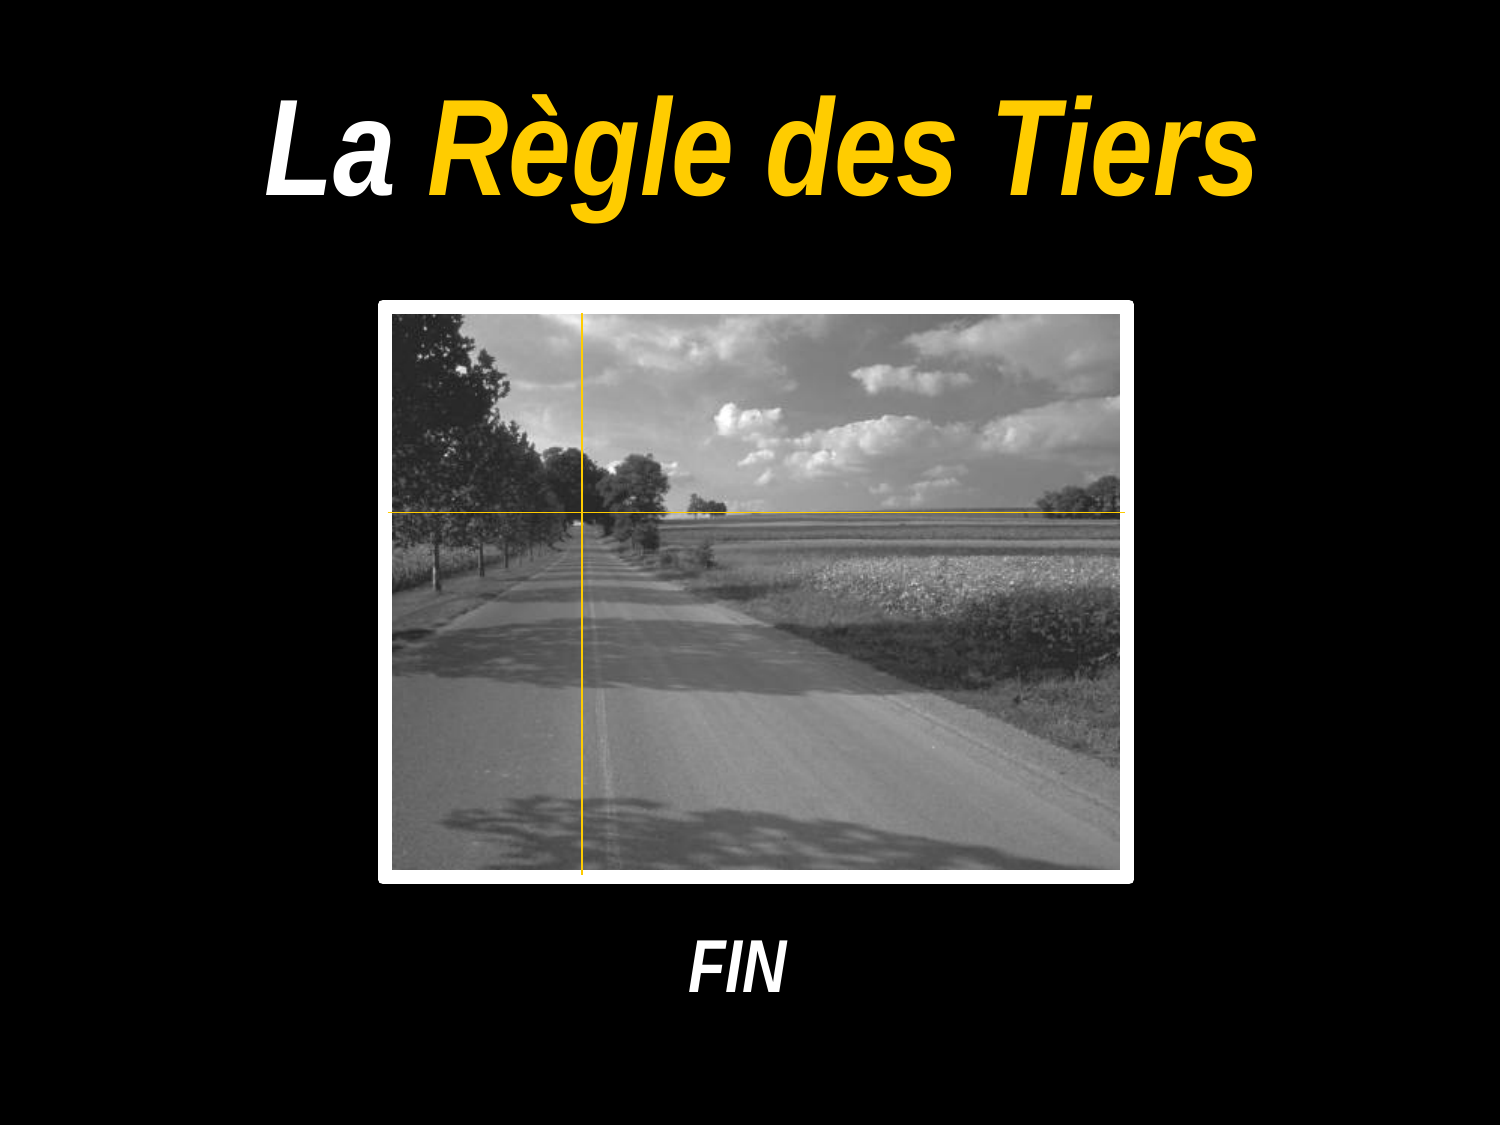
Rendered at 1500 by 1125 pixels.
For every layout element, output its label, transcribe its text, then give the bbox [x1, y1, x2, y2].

text_box FIN [612, 912, 863, 1018]
picture [583, 513, 1120, 870]
picture [392, 314, 581, 512]
picture [392, 513, 581, 870]
picture [583, 314, 1120, 512]
title La Règle des Tiers [125, 50, 1401, 238]
